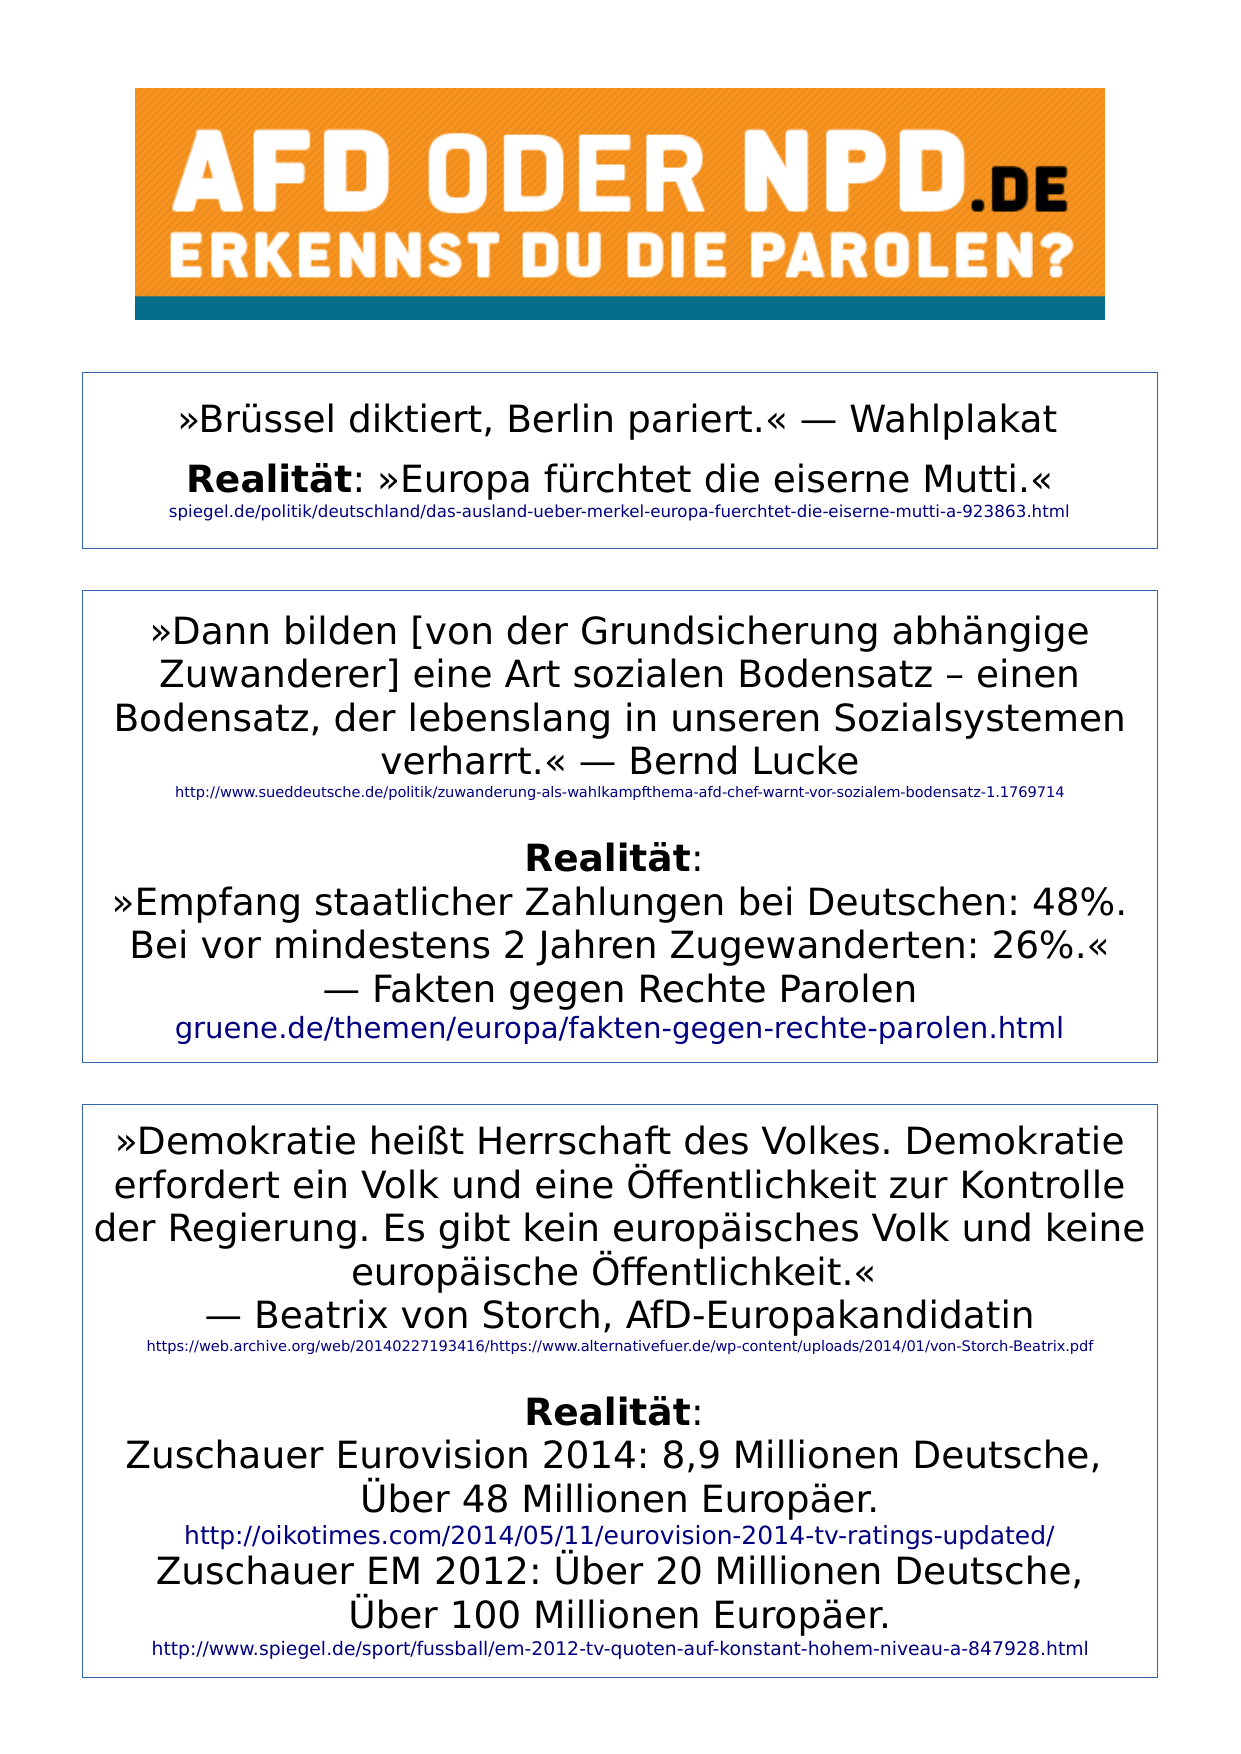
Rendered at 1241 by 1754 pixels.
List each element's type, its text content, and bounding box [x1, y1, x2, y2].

text_box »Brüssel diktiert, Berlin pariert.« — Wahlplakat [82, 389, 1158, 449]
text_box »Dann bilden [von der Grundsicherung abhängige Zuwanderer] eine Art sozialen Bodensatz – einen Bodensatz, der lebenslang in unseren Sozialsystemen verharrt.« — Bernd Lucke http://www.sueddeutsche.de/politik/zuwanderung-als-wahlkampfthema-afd-chef-warnt-vor-sozialem-bodensatz-1.1769714 [82, 571, 1158, 839]
picture [135, 88, 1105, 296]
text_box Realität: Zuschauer Eurovision 2014: 8,9 Millionen Deutsche, Über 48 Millionen Europäer. http://oikotimes.com/2014/05/11/eurovision-2014-tv-ratings-updated/ Zuschauer EM 2012: Über 20 Millionen Deutsche, Über 100 Millionen Europäer. http://www.spiegel.de/sport/fussball/em-2012-tv-quoten-auf-konstant-hohem-niveau-a-847928.html [82, 1390, 1158, 1660]
text_box Realität: »Europa fürchtet die eiserne Mutti.« spiegel.de/politik/deutschland/das-ausland-ueber-merkel-europa-fuerchtet-die-eiserne-mutti-a-923863.html [82, 449, 1158, 532]
text_box »Demokratie heißt Herrschaft des Volkes. Demokratie erfordert ein Volk und eine Öffentlichkeit zur Kontrolle der Regierung. Es gibt kein europäisches Volk und keine europäische Öffentlichkeit.« — Beatrix von Storch, AfD-Europakandidatin https://web.archive.org/web/20140227193416/https://www.alternativefuer.de/wp-content/uploads/2014/01/von-Storch-Beatrix.pdf [82, 1062, 1158, 1390]
text_box Realität: »Empfang staatlicher Zahlungen bei Deutschen: 48%. Bei vor mindestens 2 Jahren Zugewanderten: 26%.« — Fakten gegen Rechte Parolen gruene.de/themen/europa/fakten-gegen-rechte-parolen.html [82, 839, 1158, 1062]
